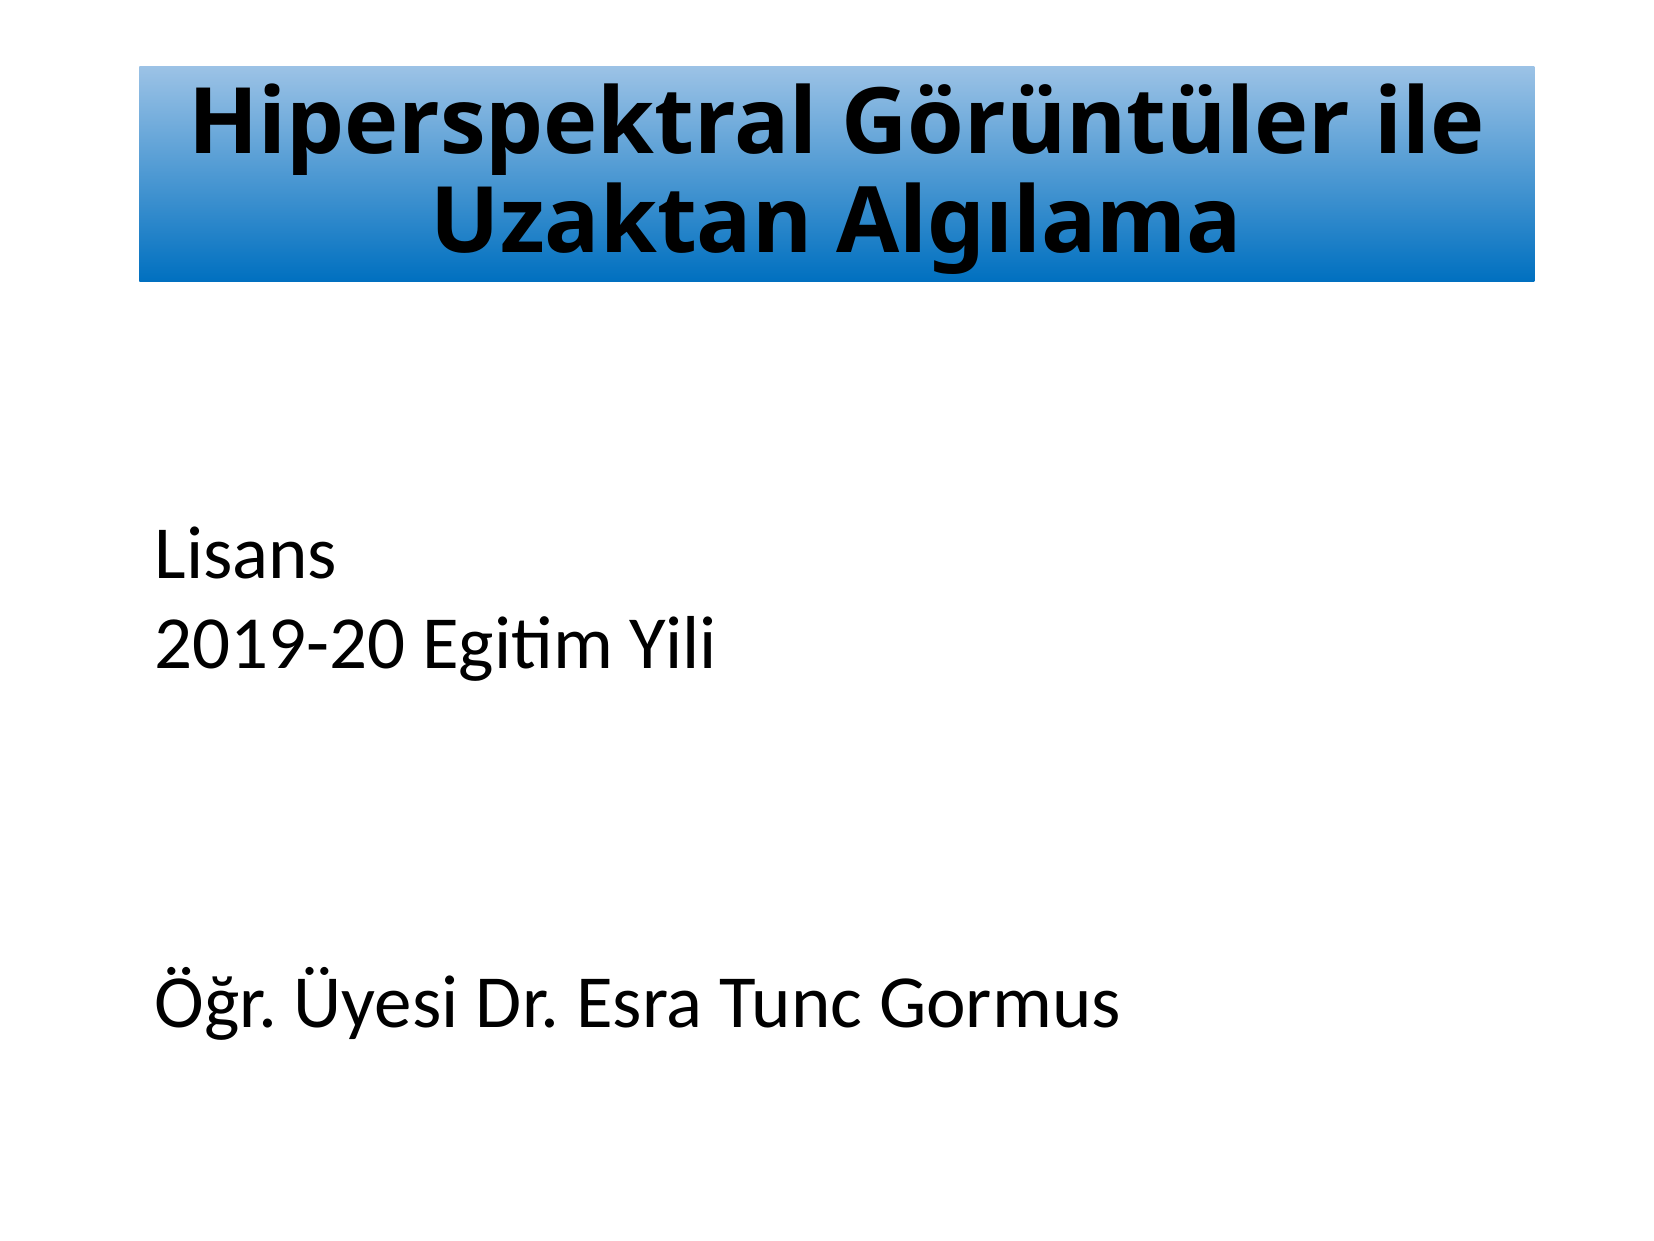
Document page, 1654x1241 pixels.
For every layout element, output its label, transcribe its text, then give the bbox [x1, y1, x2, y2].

text_box Lisans 2019-20 Egitim Yili [139, 496, 1119, 693]
title Hiperspektral Görüntüler ile Uzaktan Algılama [139, 66, 1535, 282]
text_box Öğr. Üyesi Dr. Esra Tunc Gormus [139, 944, 1260, 1051]
